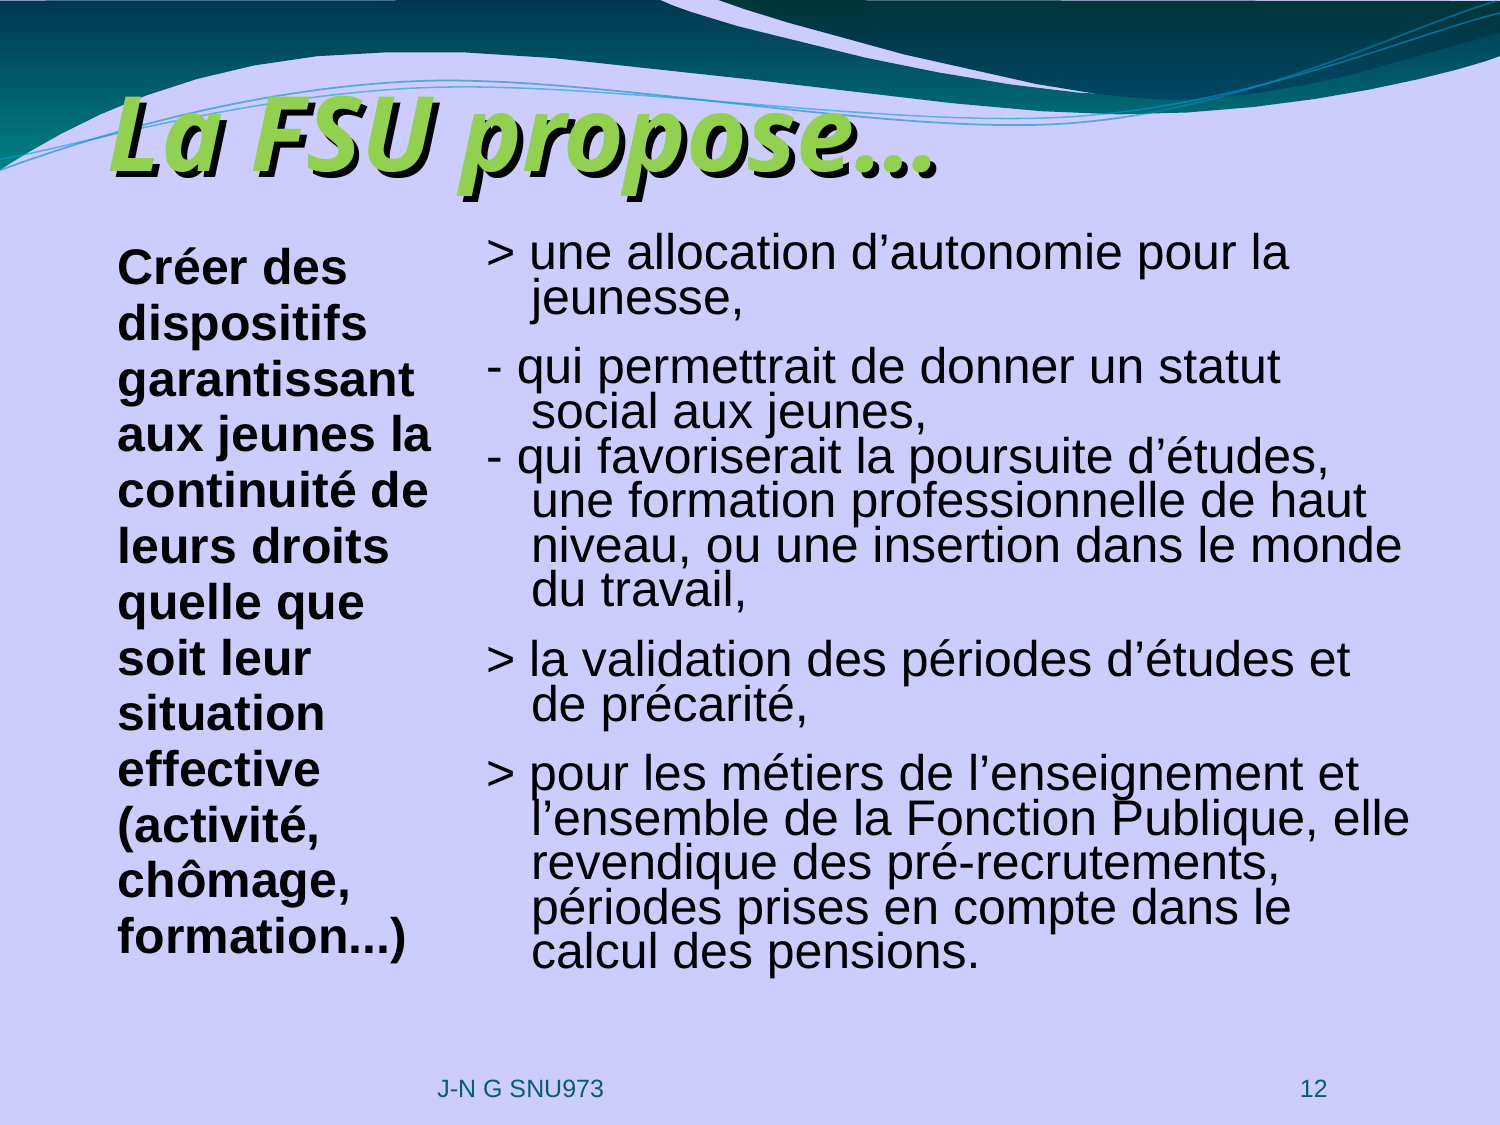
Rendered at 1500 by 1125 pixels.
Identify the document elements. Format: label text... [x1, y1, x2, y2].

text_box J-N G SNU973 [437, 1042, 988, 1103]
list Créer des dispositifs garantissant aux jeunes la continuité de leurs droits quelle que soit leur situation effective (activité, chômage, formation...) [114, 231, 436, 982]
text_box 1 [1299, 1042, 1426, 1103]
title La FSU propose… [107, 52, 1445, 159]
list > une allocation d’autonomie pour la jeunesse, - qui permettrait de donner un statut social aux jeunes, - qui favoriserait la poursuite d’études, une formation professionnelle de haut niveau, ou une insertion dans le monde du travail, > la validation des périodes d’études et de précarité, > pour les métiers de l’enseignement et l’ensemble de la Fonction Publique, elle revendique des pré-recrutements, périodes prises en compte dans le calcul des pensions. [470, 234, 1428, 985]
